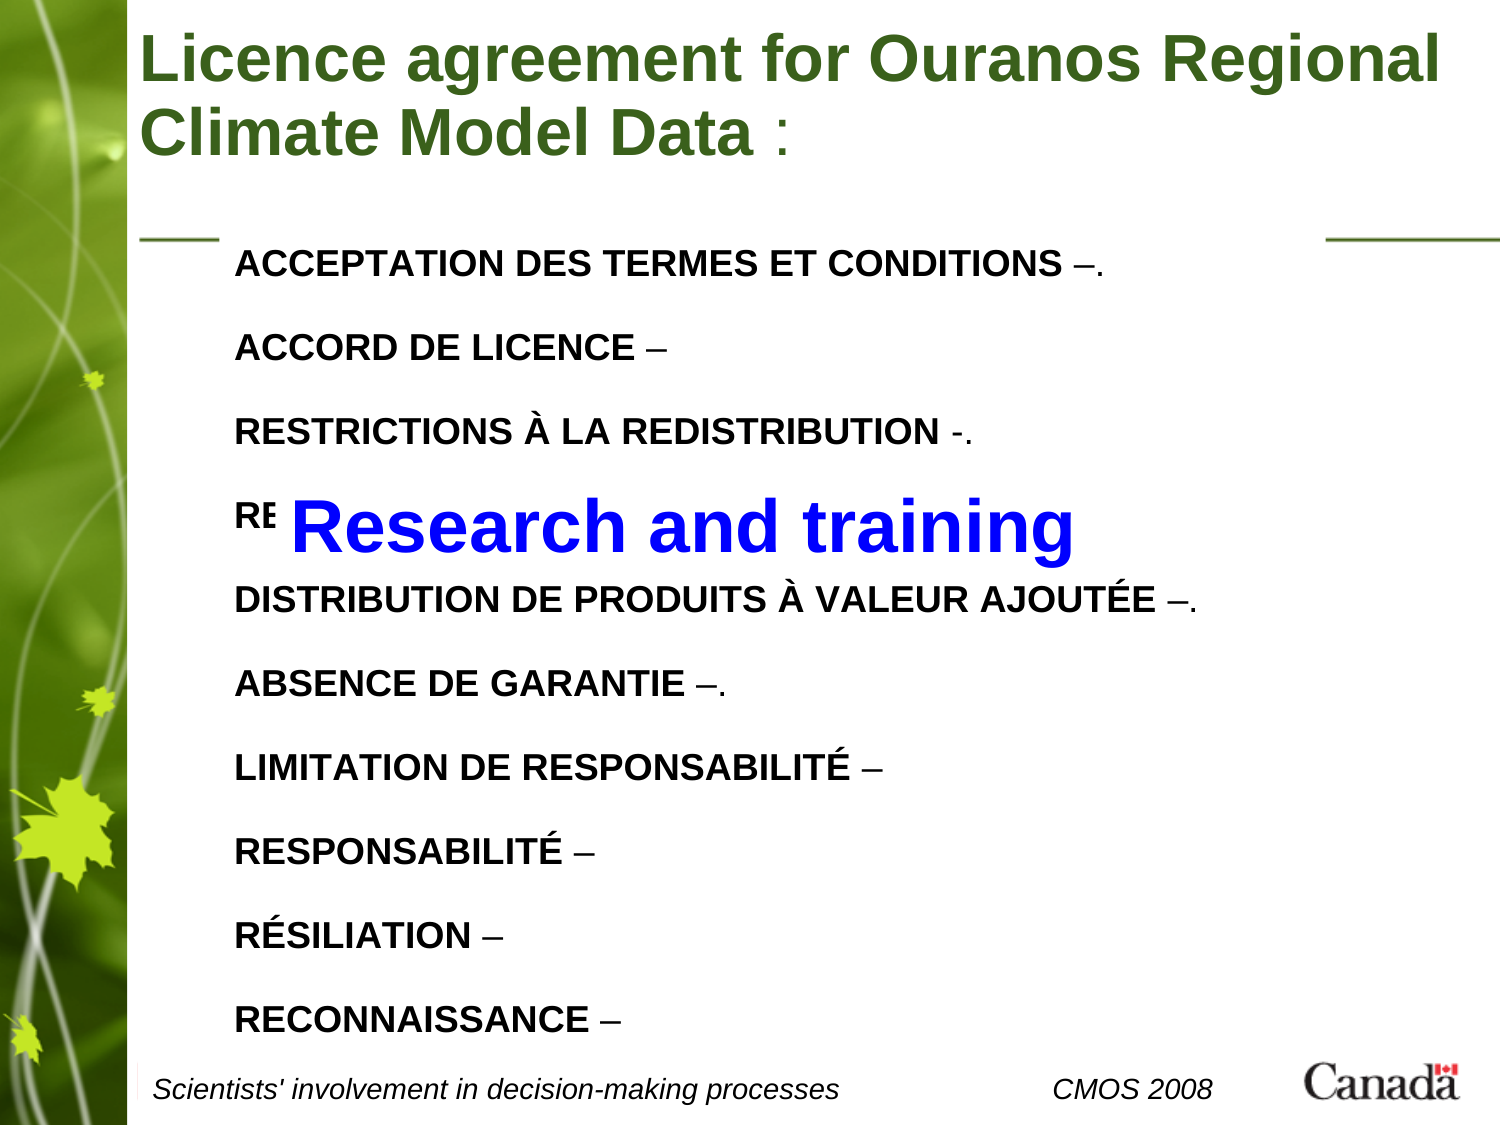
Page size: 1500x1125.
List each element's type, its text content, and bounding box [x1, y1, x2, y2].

text_box Research and training [275, 477, 1093, 577]
text_box ACCEPTATION DES TERMES ET CONDITIONS –. ACCORD DE LICENCE – RESTRICTIONS À LA REDISTRIBUTION -. RECHERCHE ET FORMATION-. DISTRIBUTION DE PRODUITS À VALEUR AJOUTÉE –. ABSENCE DE GARANTIE –. LIMITATION DE RESPONSABILITÉ – RESPONSABILITÉ – RÉSILIATION – RECONNAISSANCE – [219, 234, 1326, 1049]
picture [0, 0, 1500, 1125]
title Licence agreement for Ouranos Regional Climate Model Data : [125, 4, 1463, 261]
